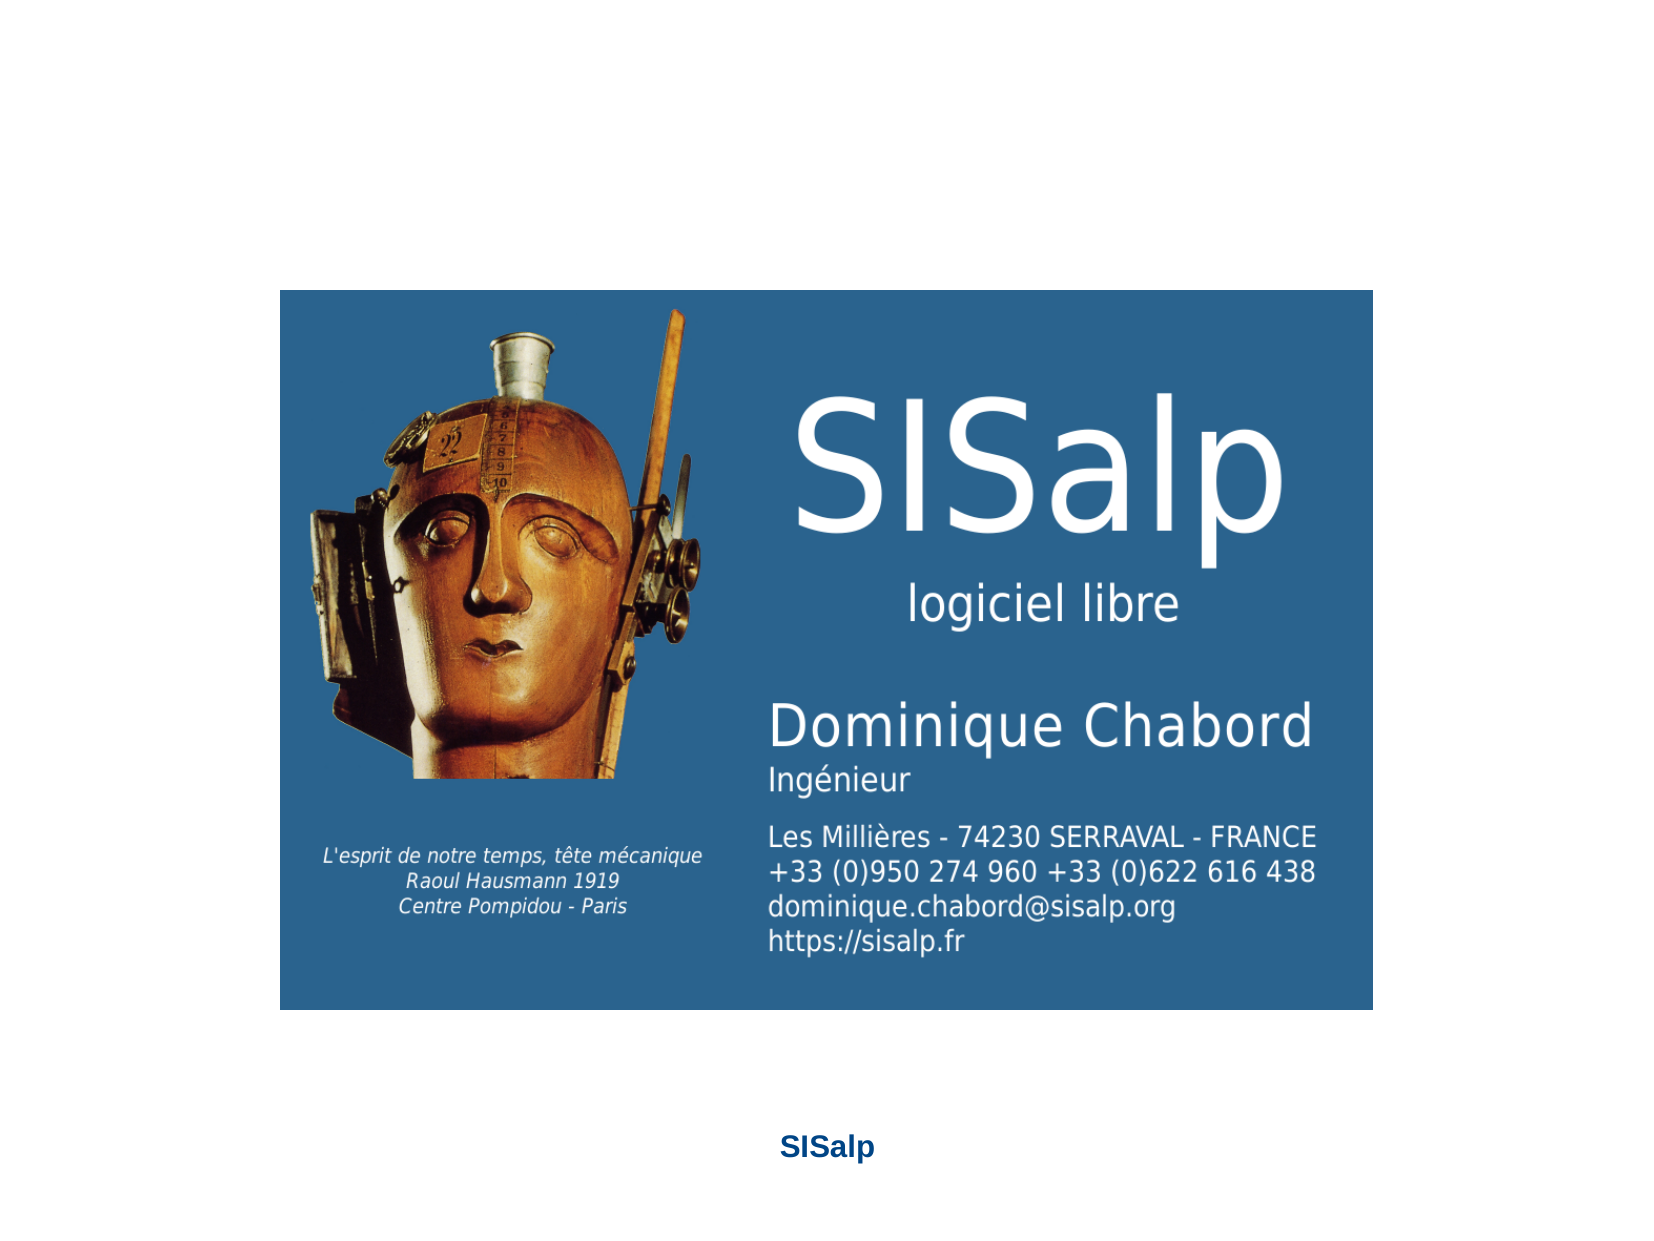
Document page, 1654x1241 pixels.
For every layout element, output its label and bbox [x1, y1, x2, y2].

picture [280, 290, 1373, 1010]
